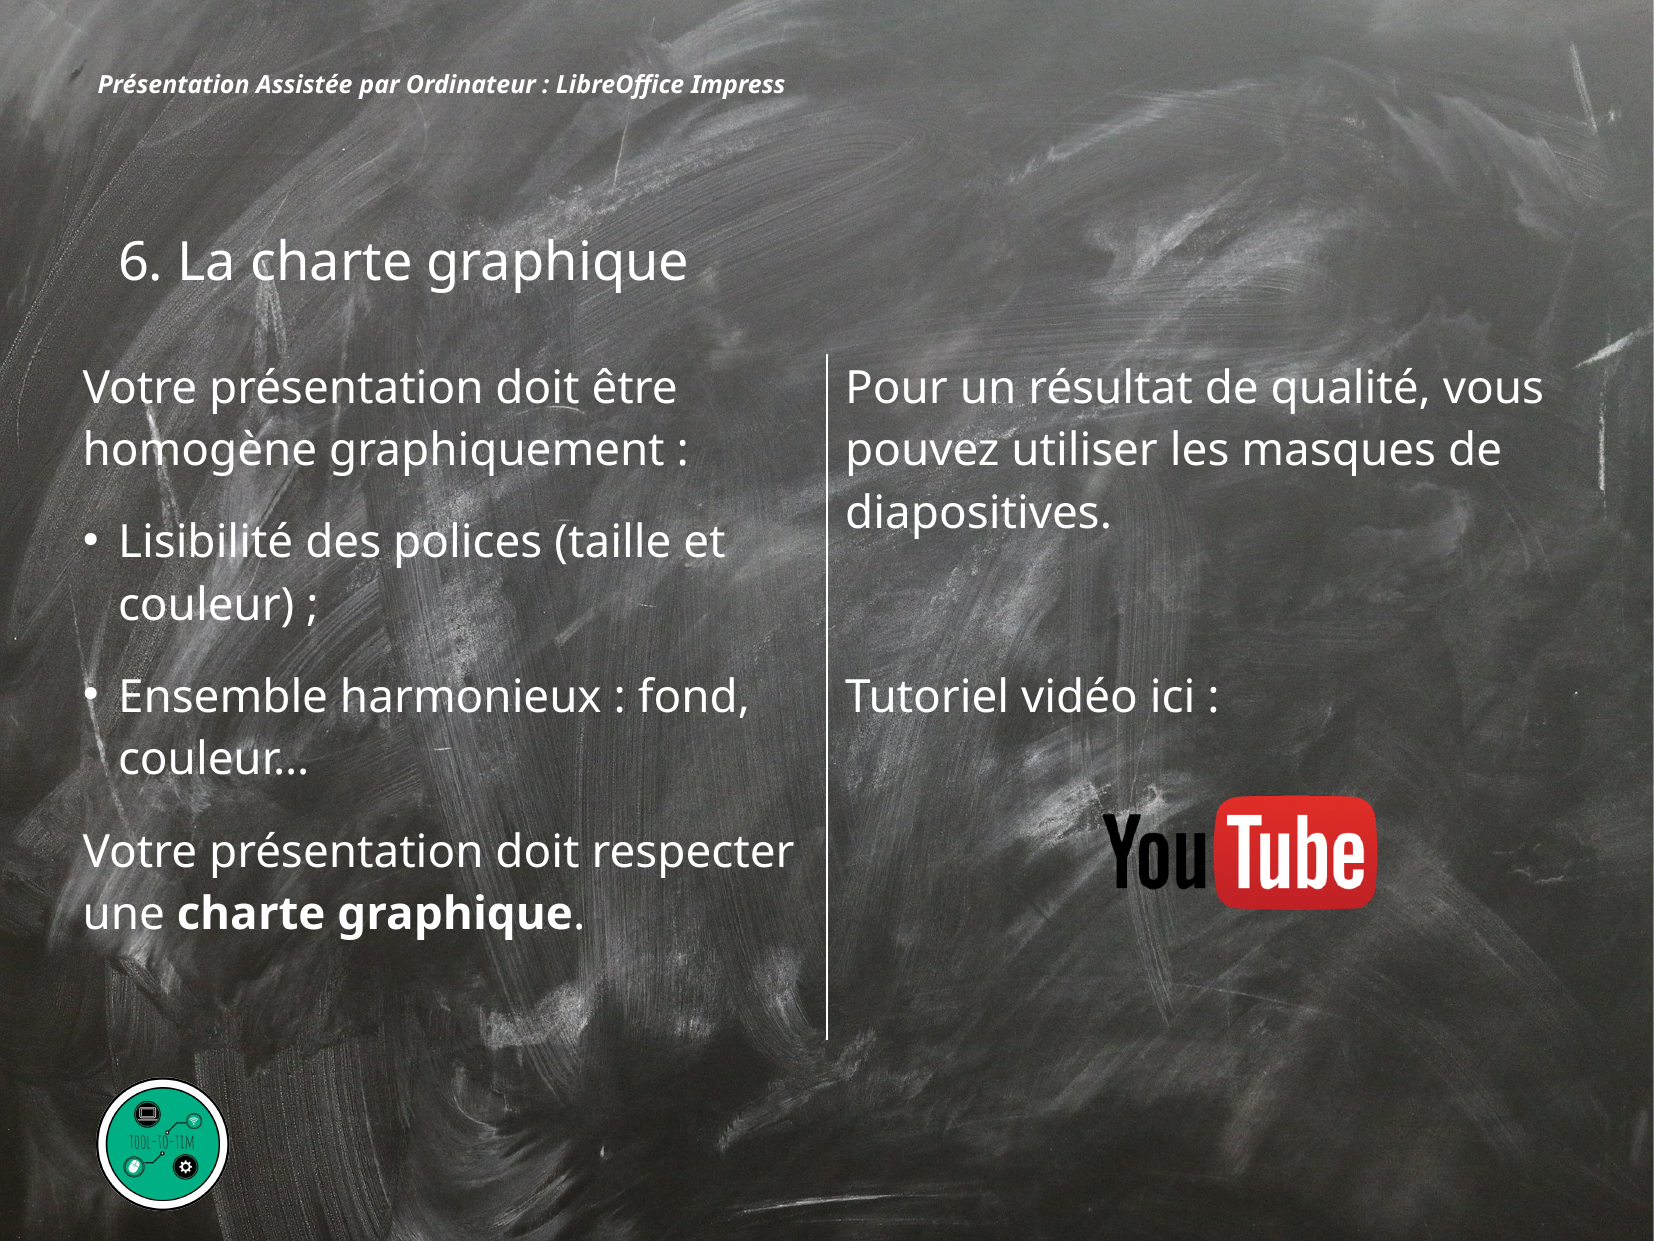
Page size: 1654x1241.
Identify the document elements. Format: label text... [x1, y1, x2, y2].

list [844, 354, 1572, 1010]
list [82, 696, 809, 1010]
title 6. La charte graphique [82, 213, 1571, 305]
list Votre présentation doit être homogène graphiquement : Lisibilité des polices (taille et couleur) ; Ensemble harmonieux : fond, couleur… Votre présentation doit respecter une charte graphique. [82, 354, 809, 696]
picture [0, 0, 1654, 1241]
